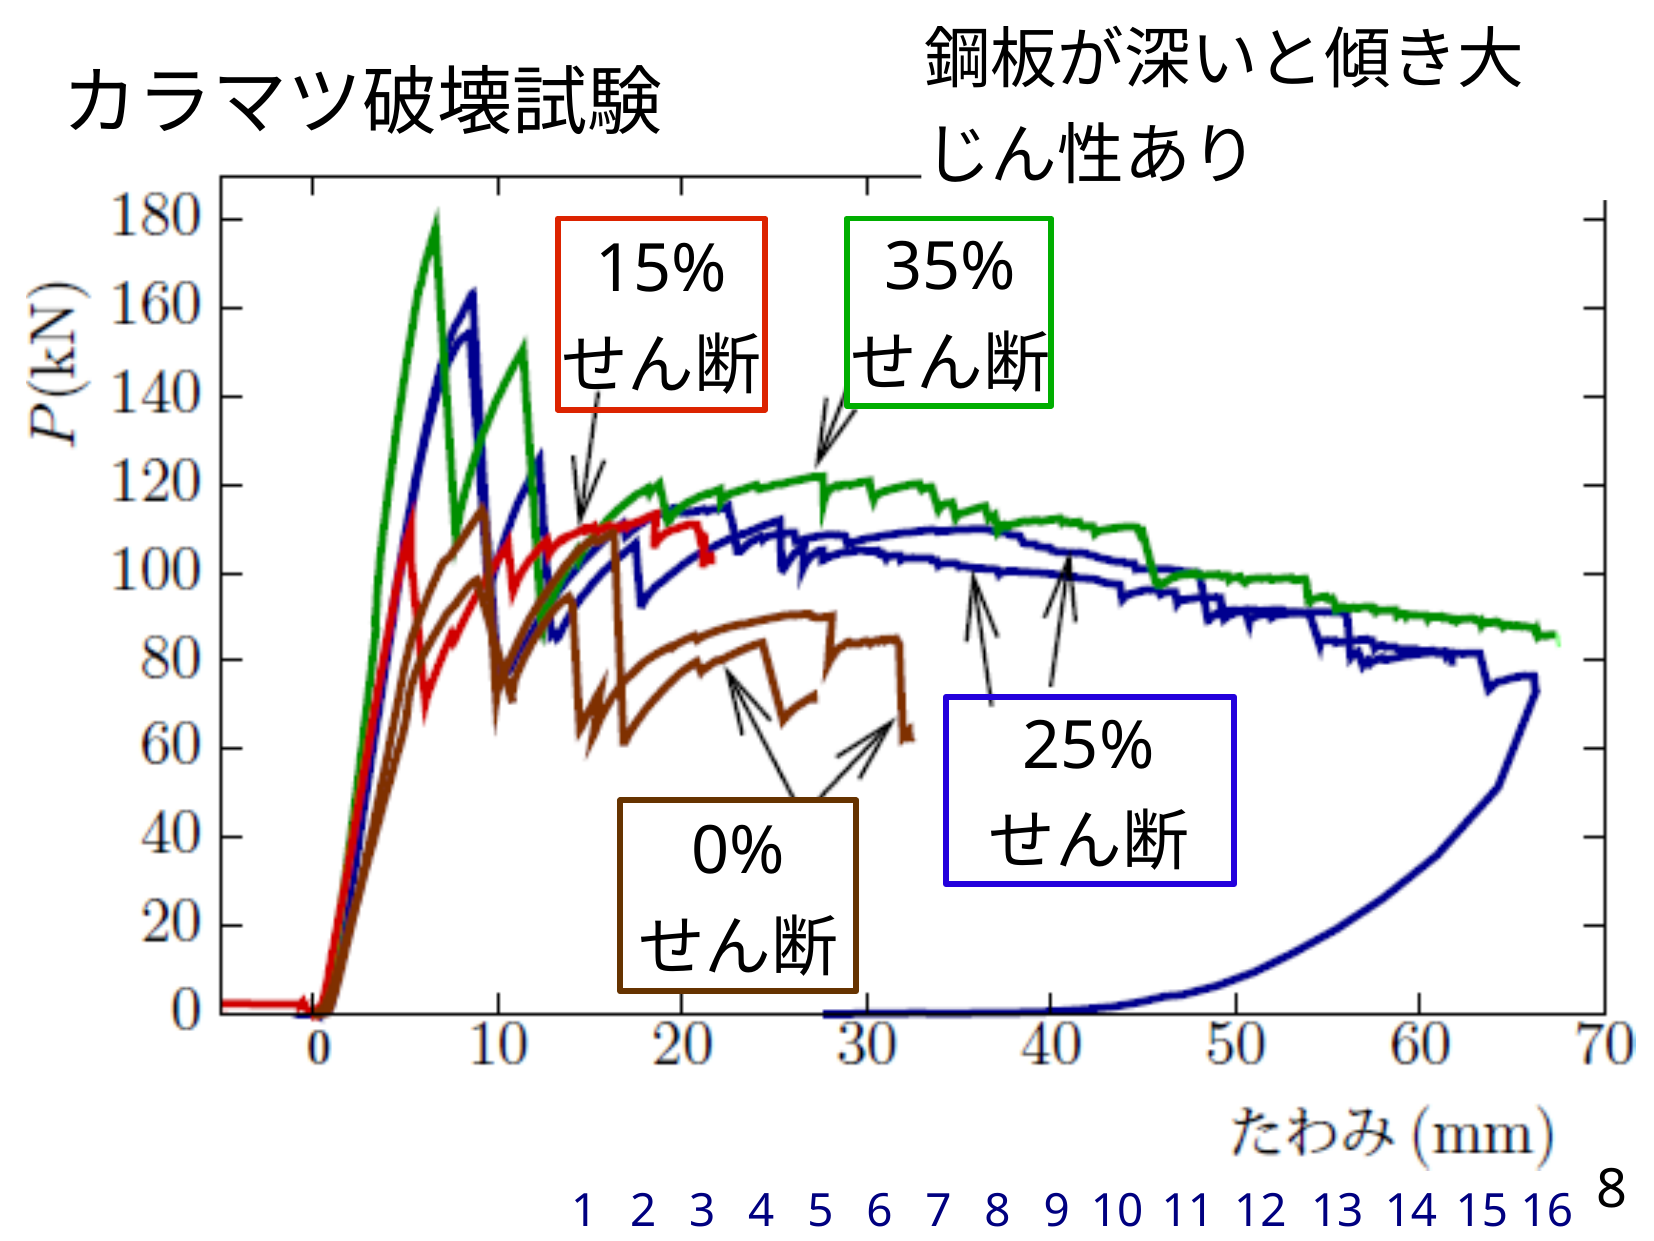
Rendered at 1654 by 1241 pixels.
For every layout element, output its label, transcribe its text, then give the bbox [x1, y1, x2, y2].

text_box 13 [1308, 1175, 1371, 1238]
picture [26, 159, 1636, 1171]
text_box 鋼板が深いと傾き大 じん性あり [921, 3, 1630, 178]
text_box カラマツ破壊試験 [59, 39, 680, 178]
text_box 4 [745, 1175, 804, 1238]
text_box 16 [1517, 1175, 1580, 1238]
text_box 9 [1040, 1175, 1087, 1238]
text_box 15 [1452, 1175, 1515, 1238]
text_box 5 [804, 1175, 863, 1238]
text_box 14 [1381, 1175, 1444, 1238]
text_box 8 [1593, 1147, 1652, 1221]
text_box 1 [568, 1175, 628, 1238]
text_box 0% せん断 [620, 800, 857, 975]
text_box 11 [1158, 1175, 1231, 1238]
text_box 7 [922, 1175, 981, 1238]
text_box 2 [628, 1175, 686, 1238]
text_box 8 [981, 1175, 1040, 1238]
text_box 35% せん断 [846, 218, 1052, 390]
text_box 12 [1231, 1175, 1294, 1238]
text_box 25% せん断 [945, 696, 1235, 869]
text_box 3 [686, 1175, 745, 1238]
text_box 15% せん断 [557, 218, 766, 393]
text_box 6 [863, 1175, 922, 1238]
text_box 10 [1087, 1175, 1158, 1238]
